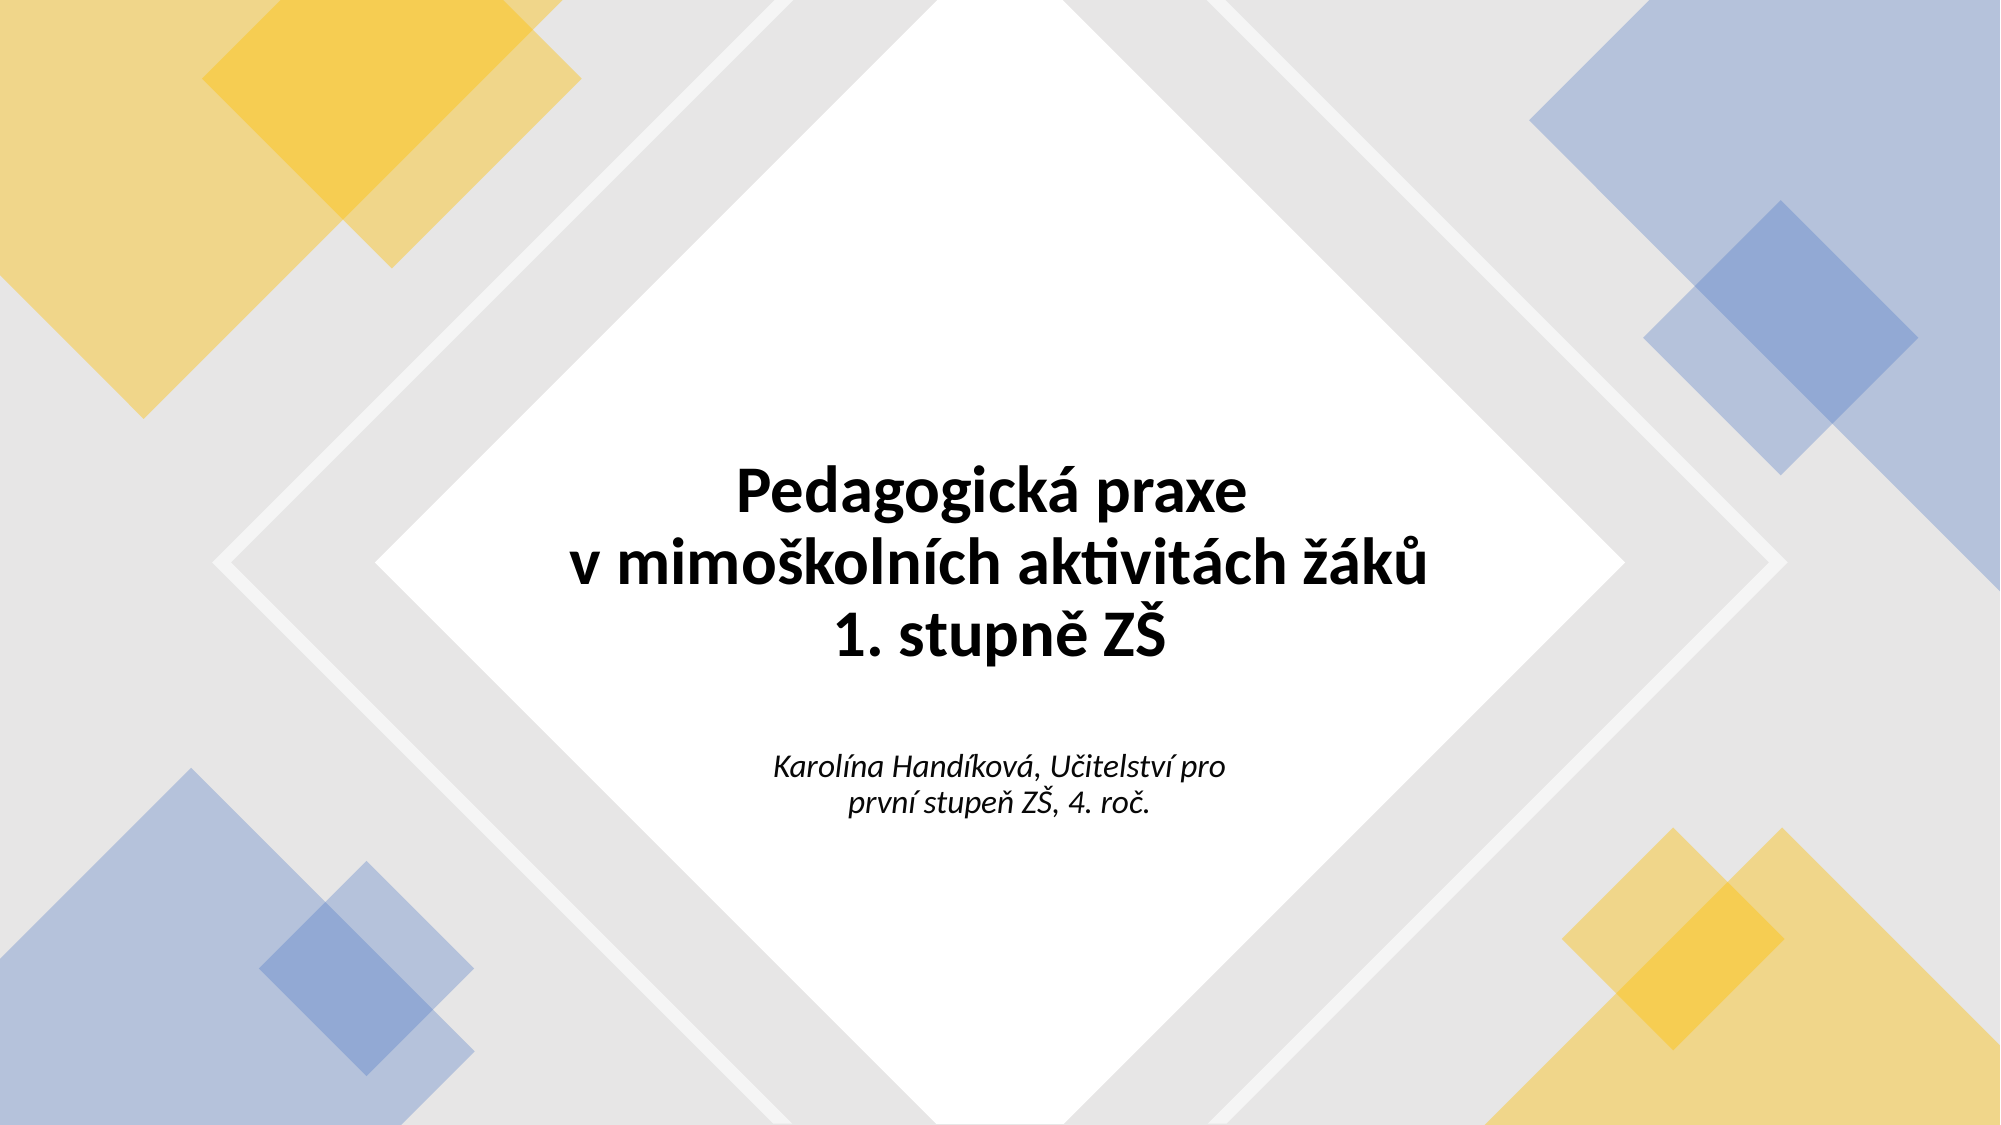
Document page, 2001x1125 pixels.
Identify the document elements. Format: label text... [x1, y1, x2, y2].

title Pedagogická praxe v mimoškolních aktivitách žáků 1. stupně ZŠ [525, 386, 1475, 739]
subtitle Karolína Handíková, Učitelství pro první stupeň ZŠ, 4. roč. [728, 741, 1272, 929]
text_box [0, 0, 2000, 1125]
